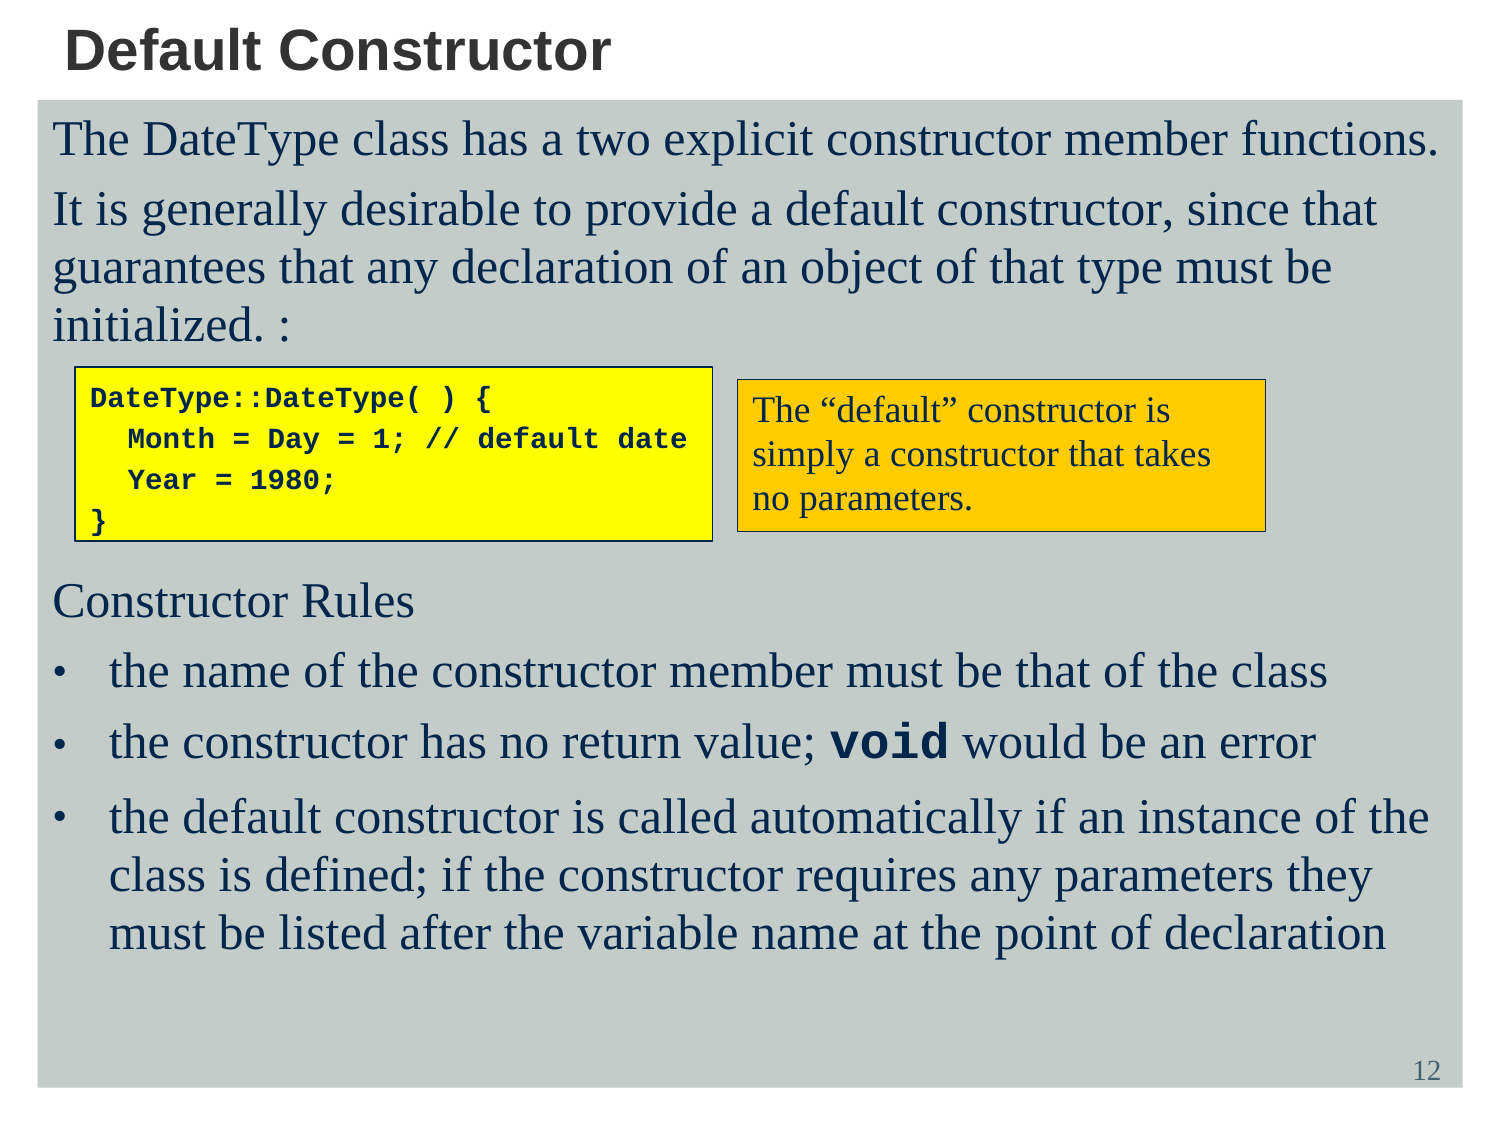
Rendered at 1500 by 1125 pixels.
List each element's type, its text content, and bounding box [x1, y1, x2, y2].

text_box Constructor Rules the name of the constructor member must be that of the class the constructor has no return value; void would be an error the default constructor is called automatically if an instance of the class is defined; if the constructor requires any parameters they must be listed after the variable name at the point of declaration [37, 562, 1463, 1105]
text_box DateType::DateType( ) { Month = Day = 1; // default date Year = 1980; } [75, 367, 713, 542]
title Default Constructor [50, 0, 1450, 91]
text_box The “default” constructor is simply a constructor that takes no parameters. [737, 379, 1266, 532]
list The DateType class has a two explicit constructor member functions. It is generally desirable to provide a default constructor, since that guarantees that any declaration of an object of that type must be initialized. : [37, 99, 1463, 562]
